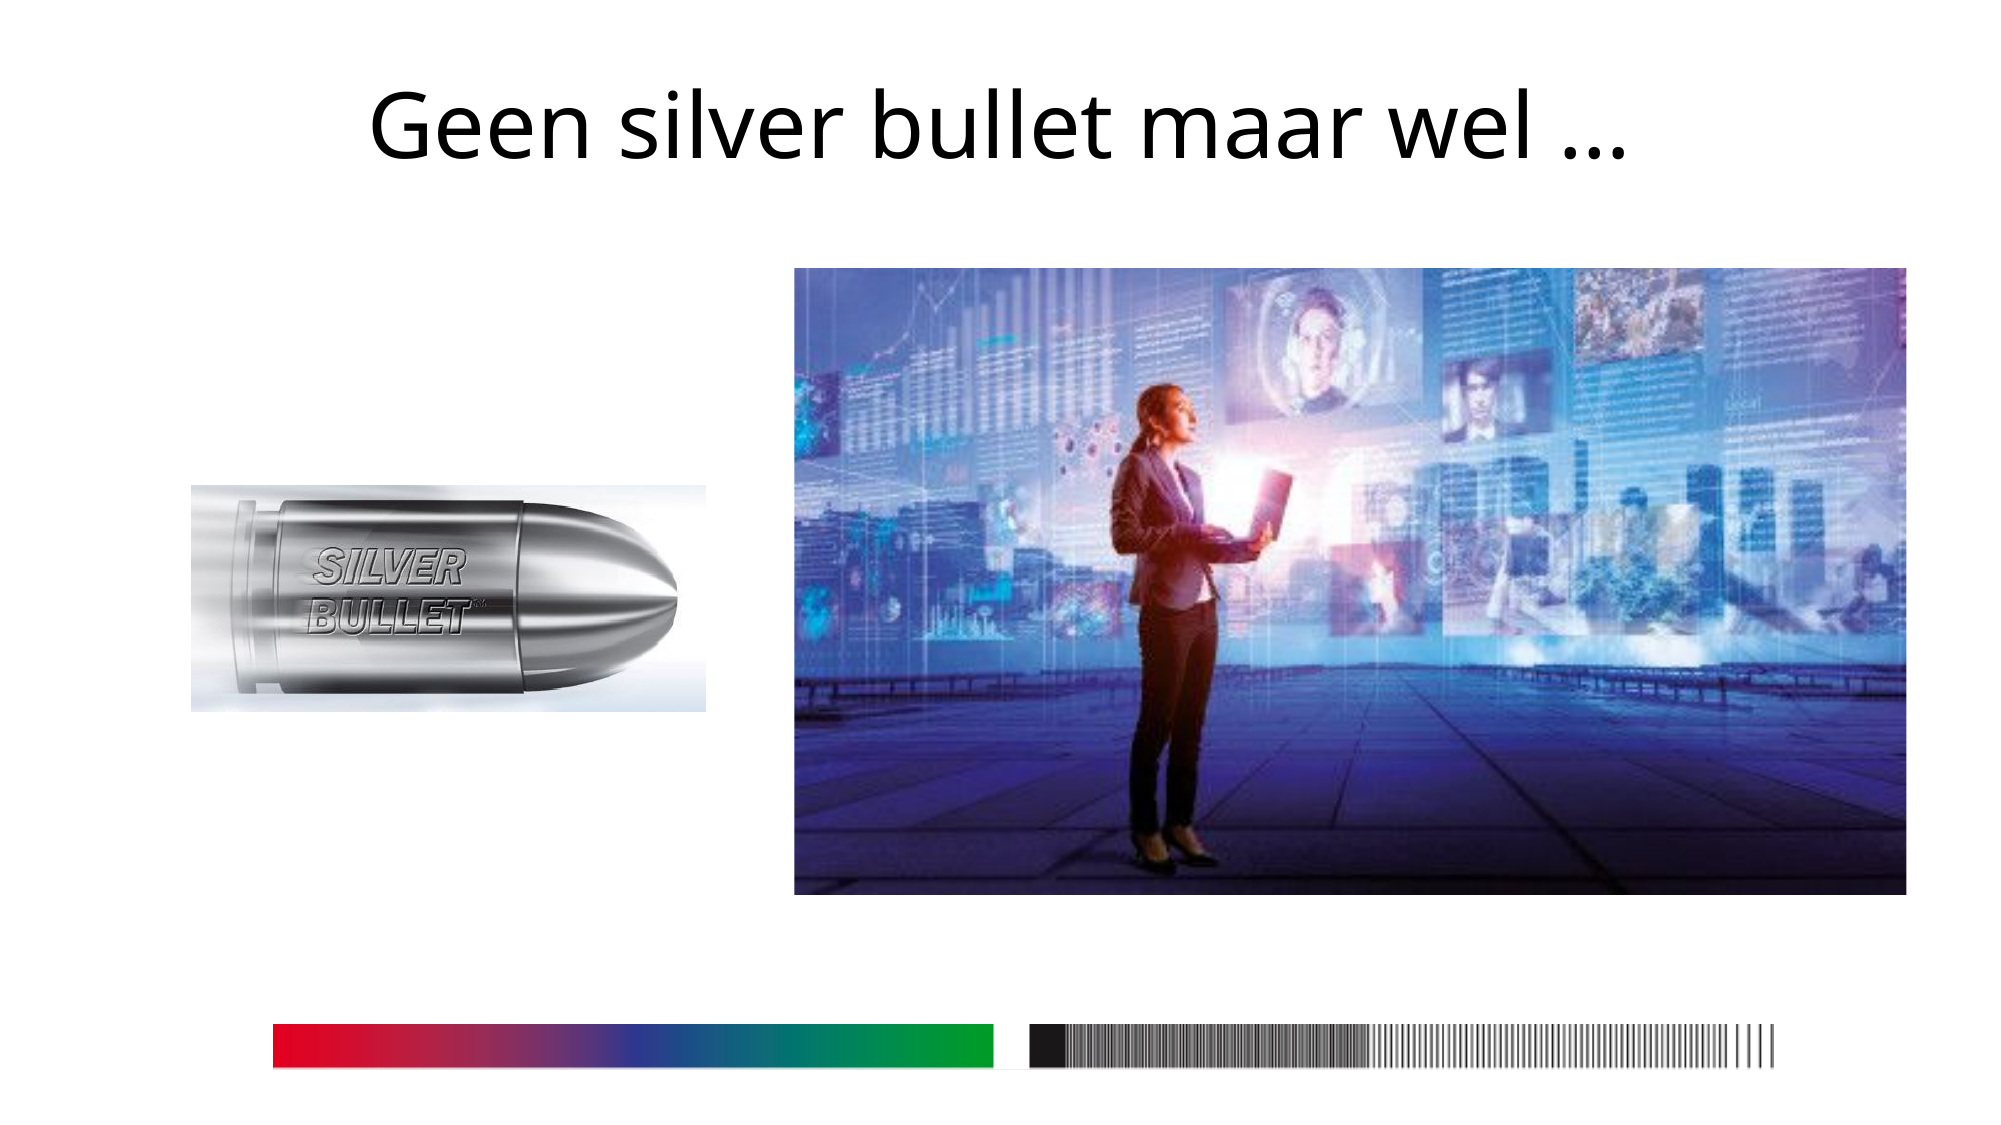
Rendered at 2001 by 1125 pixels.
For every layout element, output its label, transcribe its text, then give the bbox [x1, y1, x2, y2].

text_box Geen silver bullet maar wel … [62, 72, 1938, 173]
picture [794, 268, 1907, 895]
picture [273, 1025, 1774, 1088]
picture [191, 485, 706, 712]
